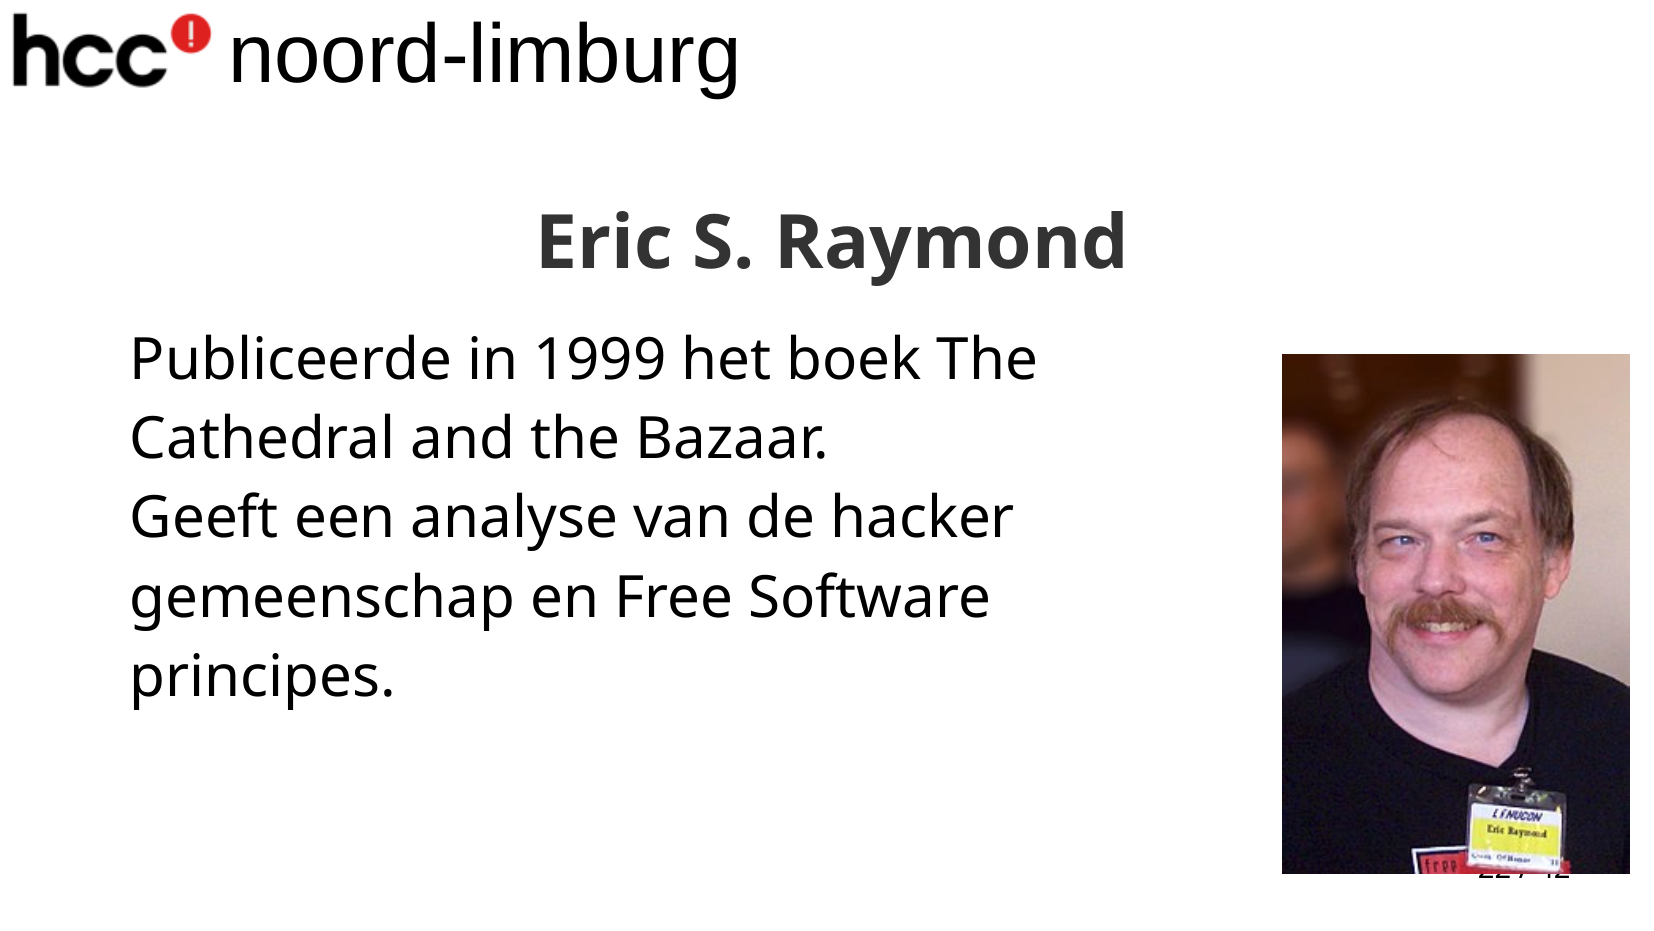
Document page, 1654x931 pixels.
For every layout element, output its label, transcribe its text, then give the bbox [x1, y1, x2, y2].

title Eric S. Raymond [129, 150, 1536, 328]
picture [11, 11, 214, 91]
picture [1282, 354, 1630, 874]
subtitle Publiceerde in 1999 het boek The Cathedral and the Bazaar. Geeft een analyse van de hacker gemeenschap en Free Software principes. [129, 346, 1264, 685]
